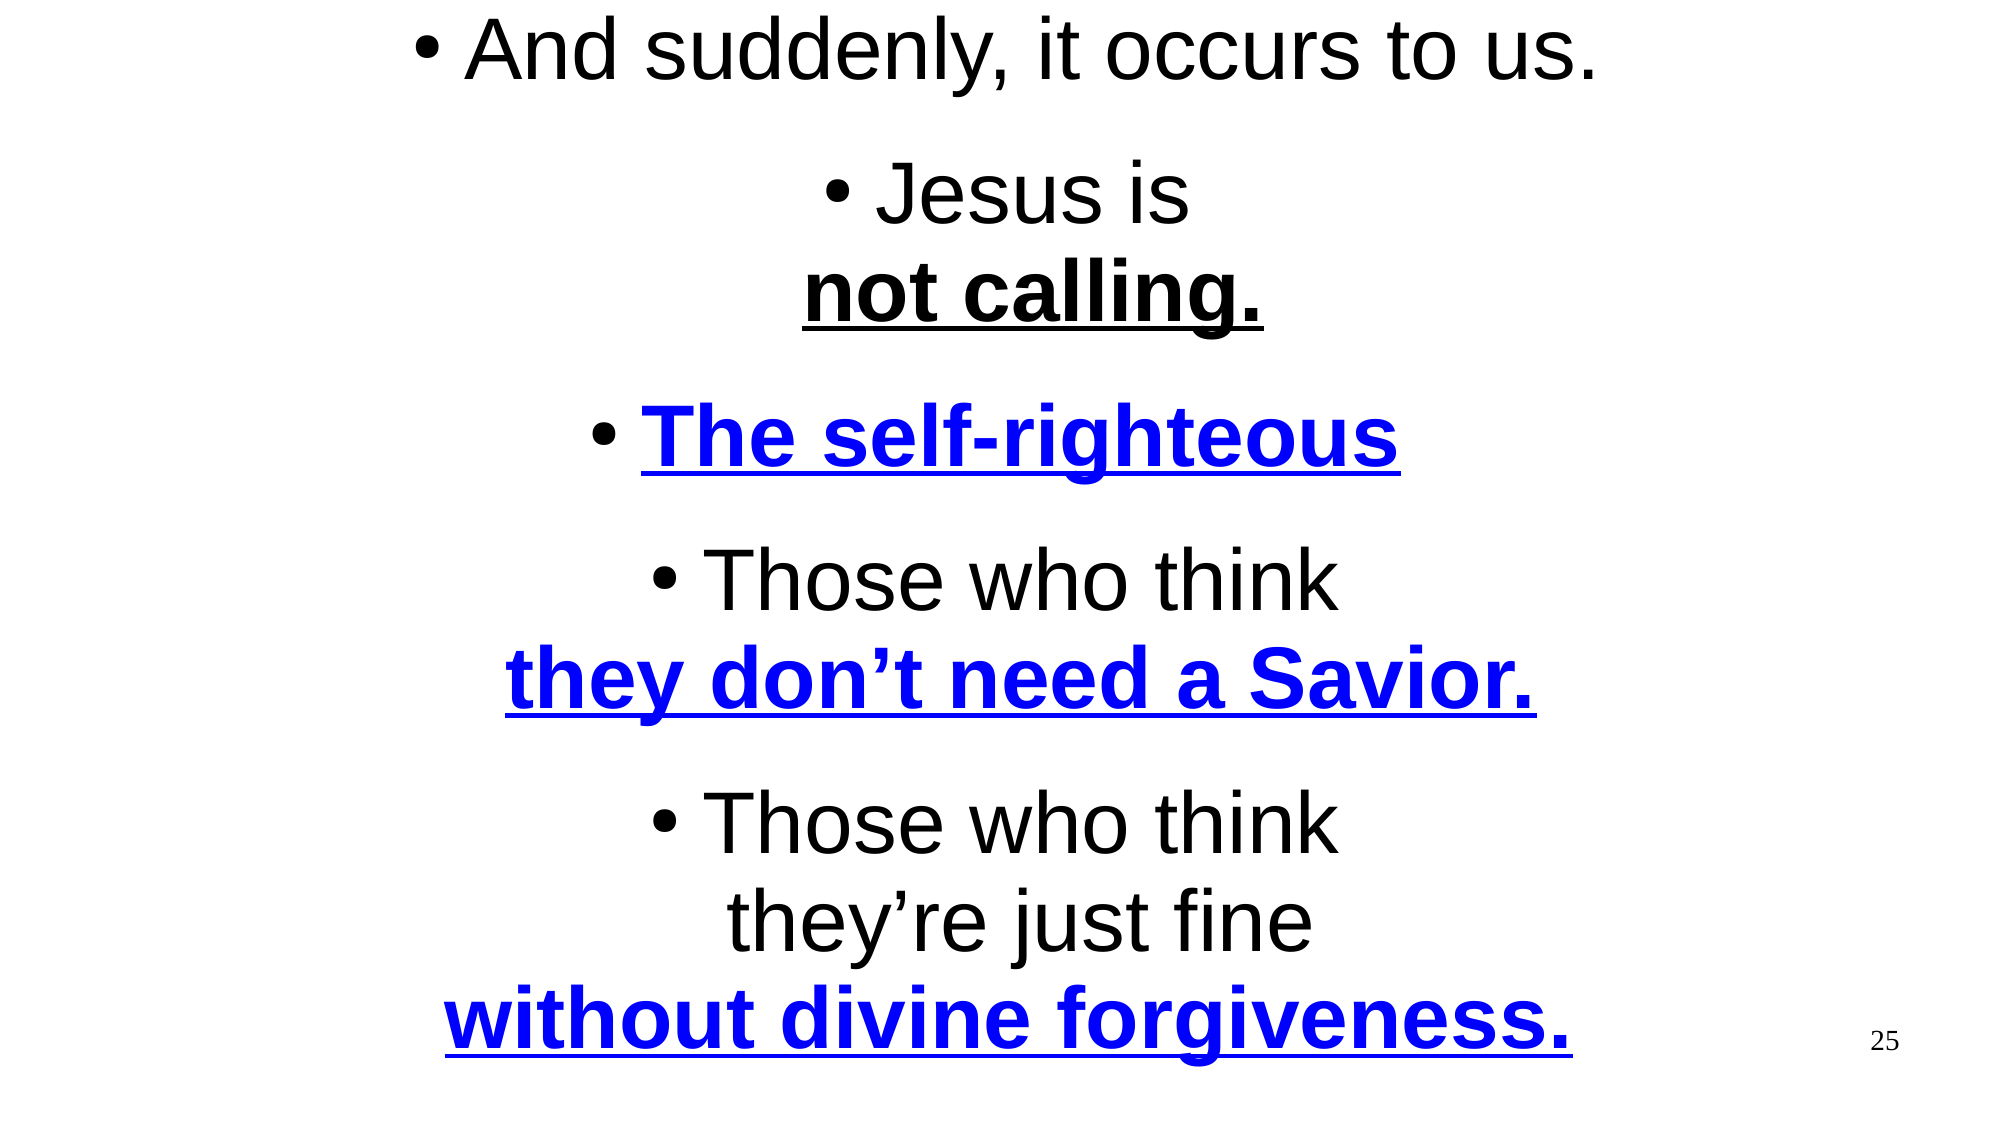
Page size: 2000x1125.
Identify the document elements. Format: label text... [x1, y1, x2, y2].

list And suddenly, it occurs to us. Jesus is not calling. The self-righteous Those who think they don’t need a Savior. Those who think they’re just fine without divine forgiveness. [0, 0, 1996, 1123]
